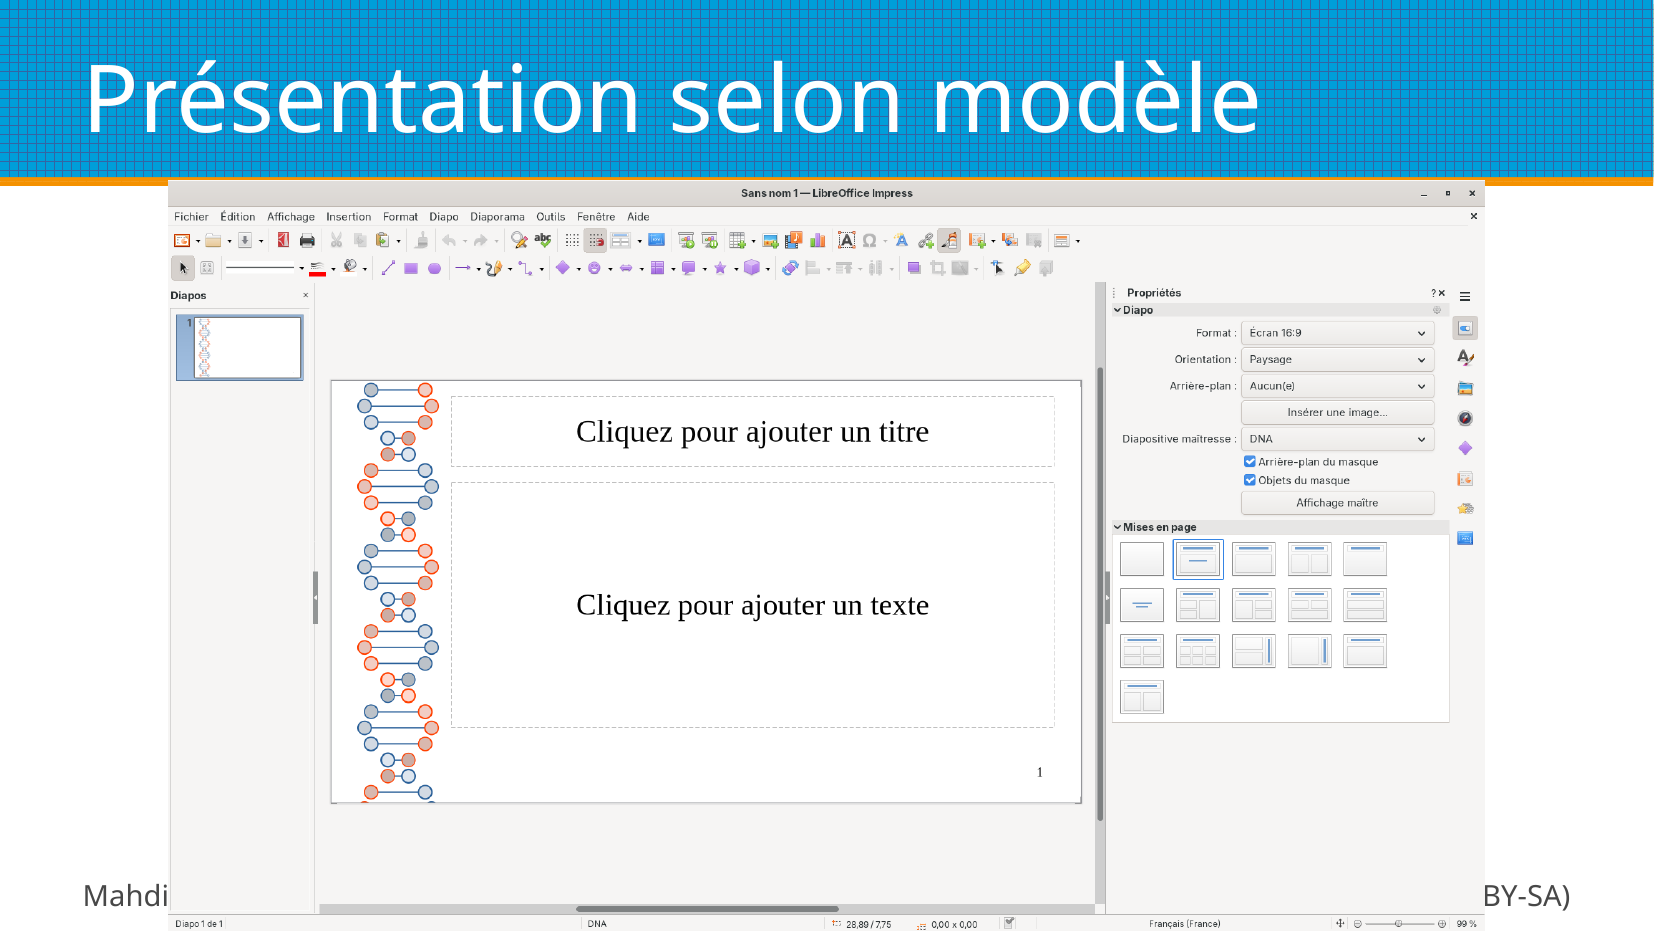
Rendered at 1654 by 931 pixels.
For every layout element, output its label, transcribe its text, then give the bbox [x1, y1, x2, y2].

picture [168, 180, 1485, 931]
title Présentation selon modèle [82, 14, 1571, 178]
